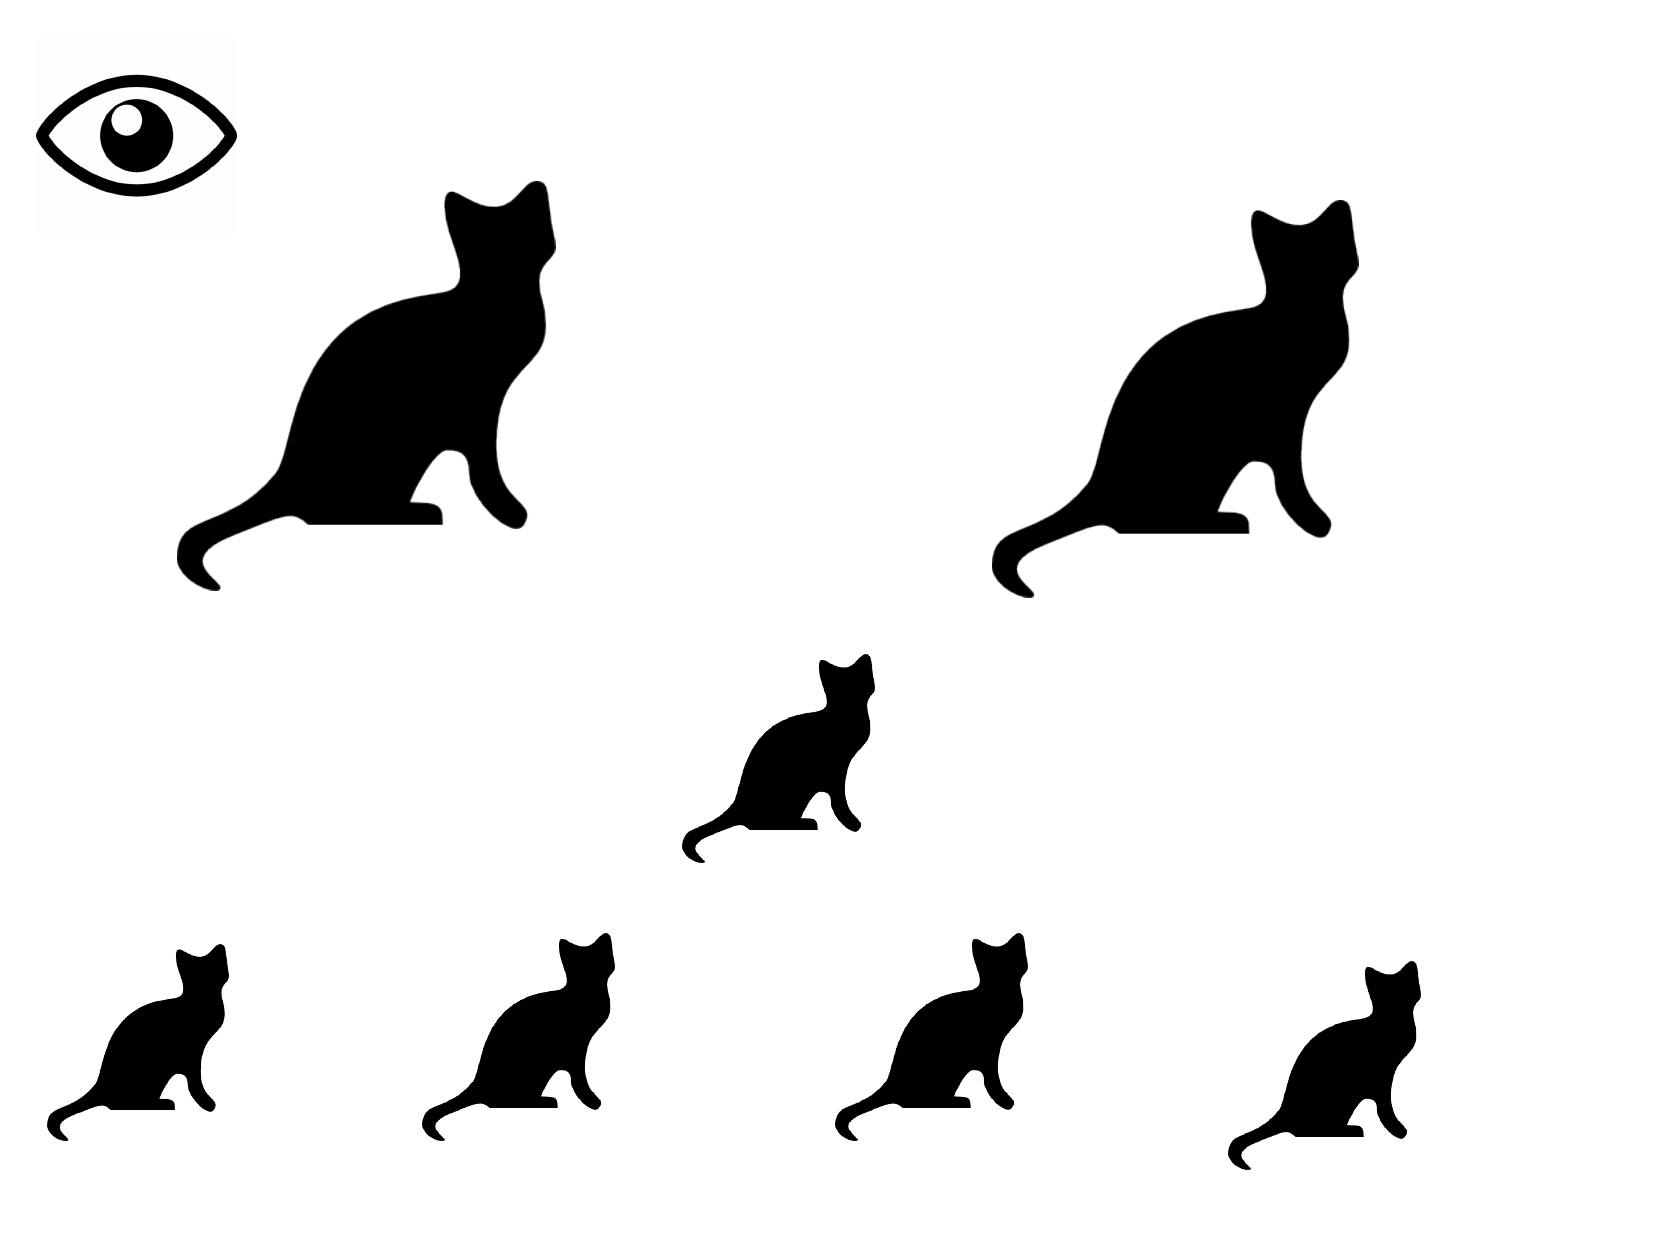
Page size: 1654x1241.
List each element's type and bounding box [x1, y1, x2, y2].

picture [835, 933, 1028, 1141]
picture [47, 944, 229, 1141]
picture [992, 200, 1359, 598]
picture [682, 654, 875, 863]
picture [1228, 961, 1421, 1170]
picture [422, 933, 615, 1141]
picture [36, 35, 556, 591]
